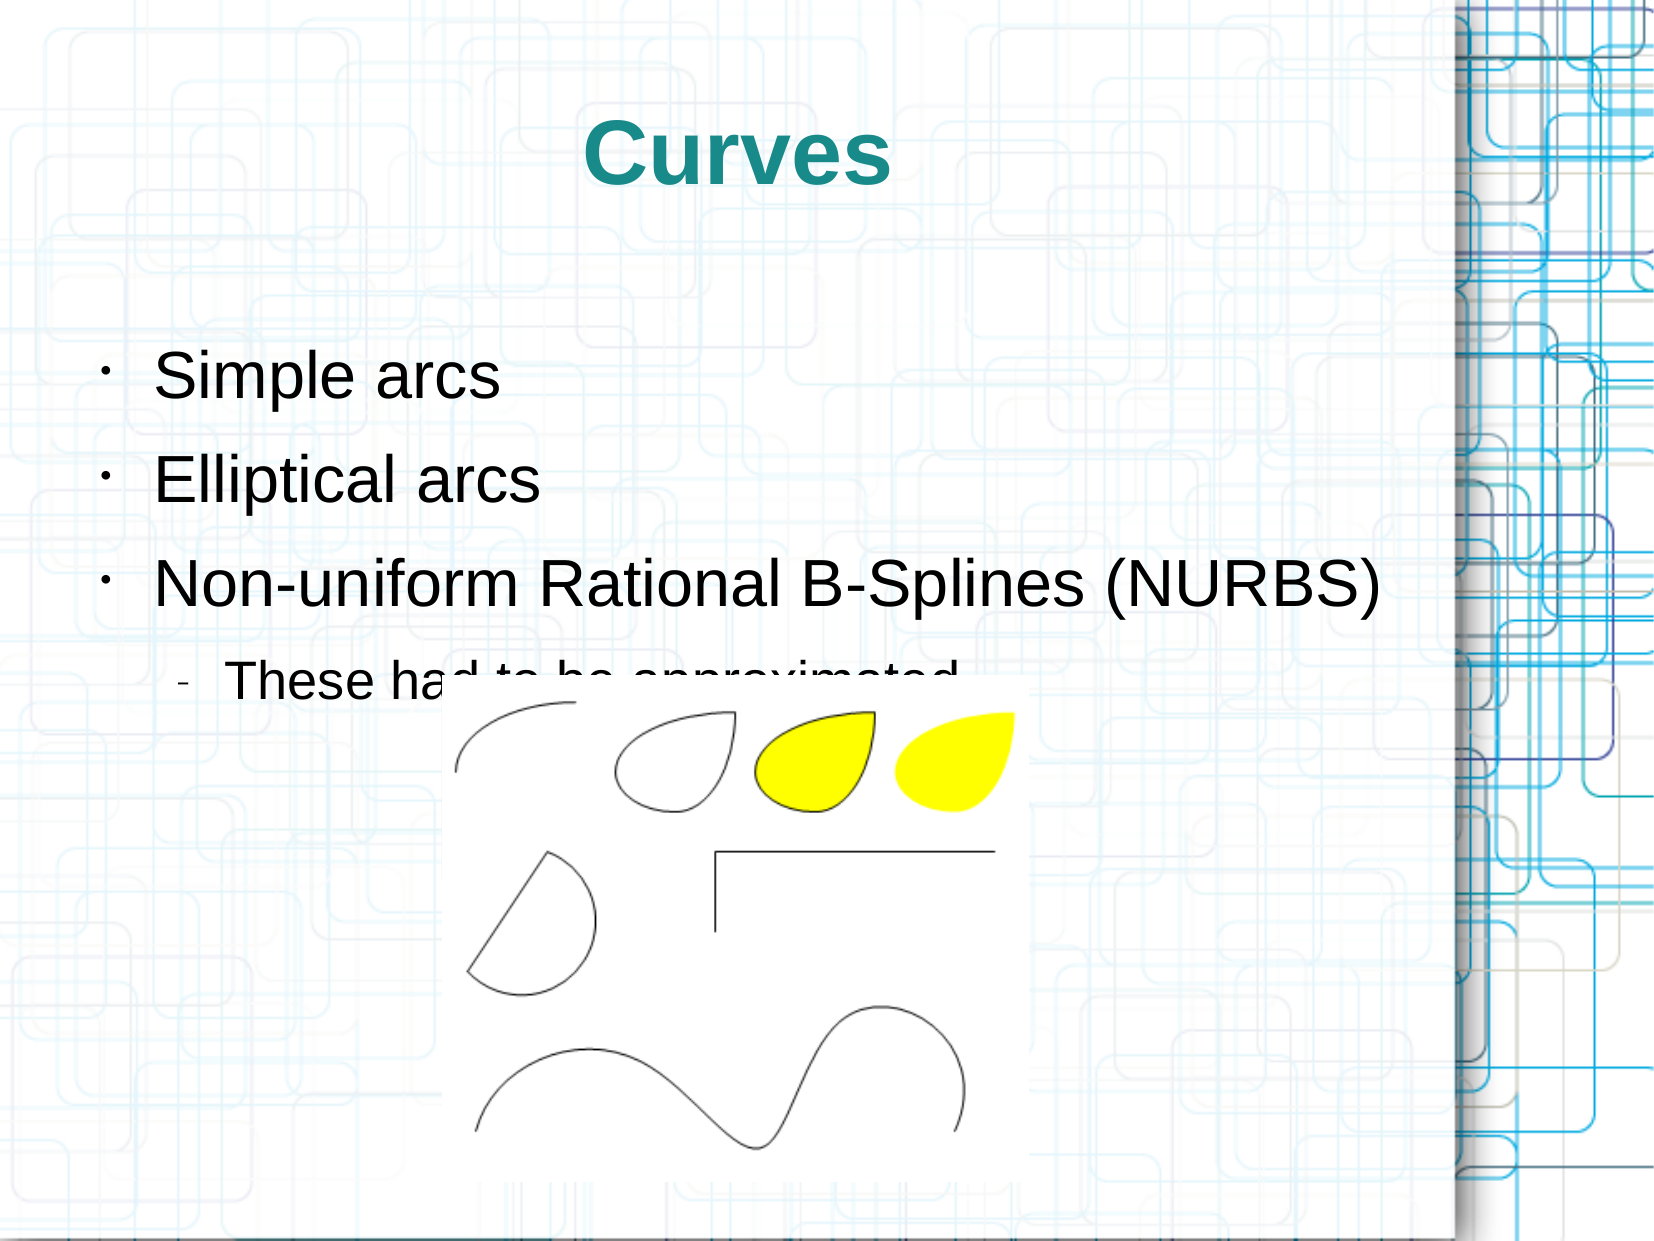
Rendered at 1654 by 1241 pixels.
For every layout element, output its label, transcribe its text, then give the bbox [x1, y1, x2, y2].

title Curves [59, 49, 1418, 257]
list Simple arcs Elliptical arcs Non-uniform Rational B-Splines (NURBS) These had to be approximated [82, 300, 1418, 1241]
picture [0, 0, 1654, 1241]
picture [442, 675, 1029, 1182]
